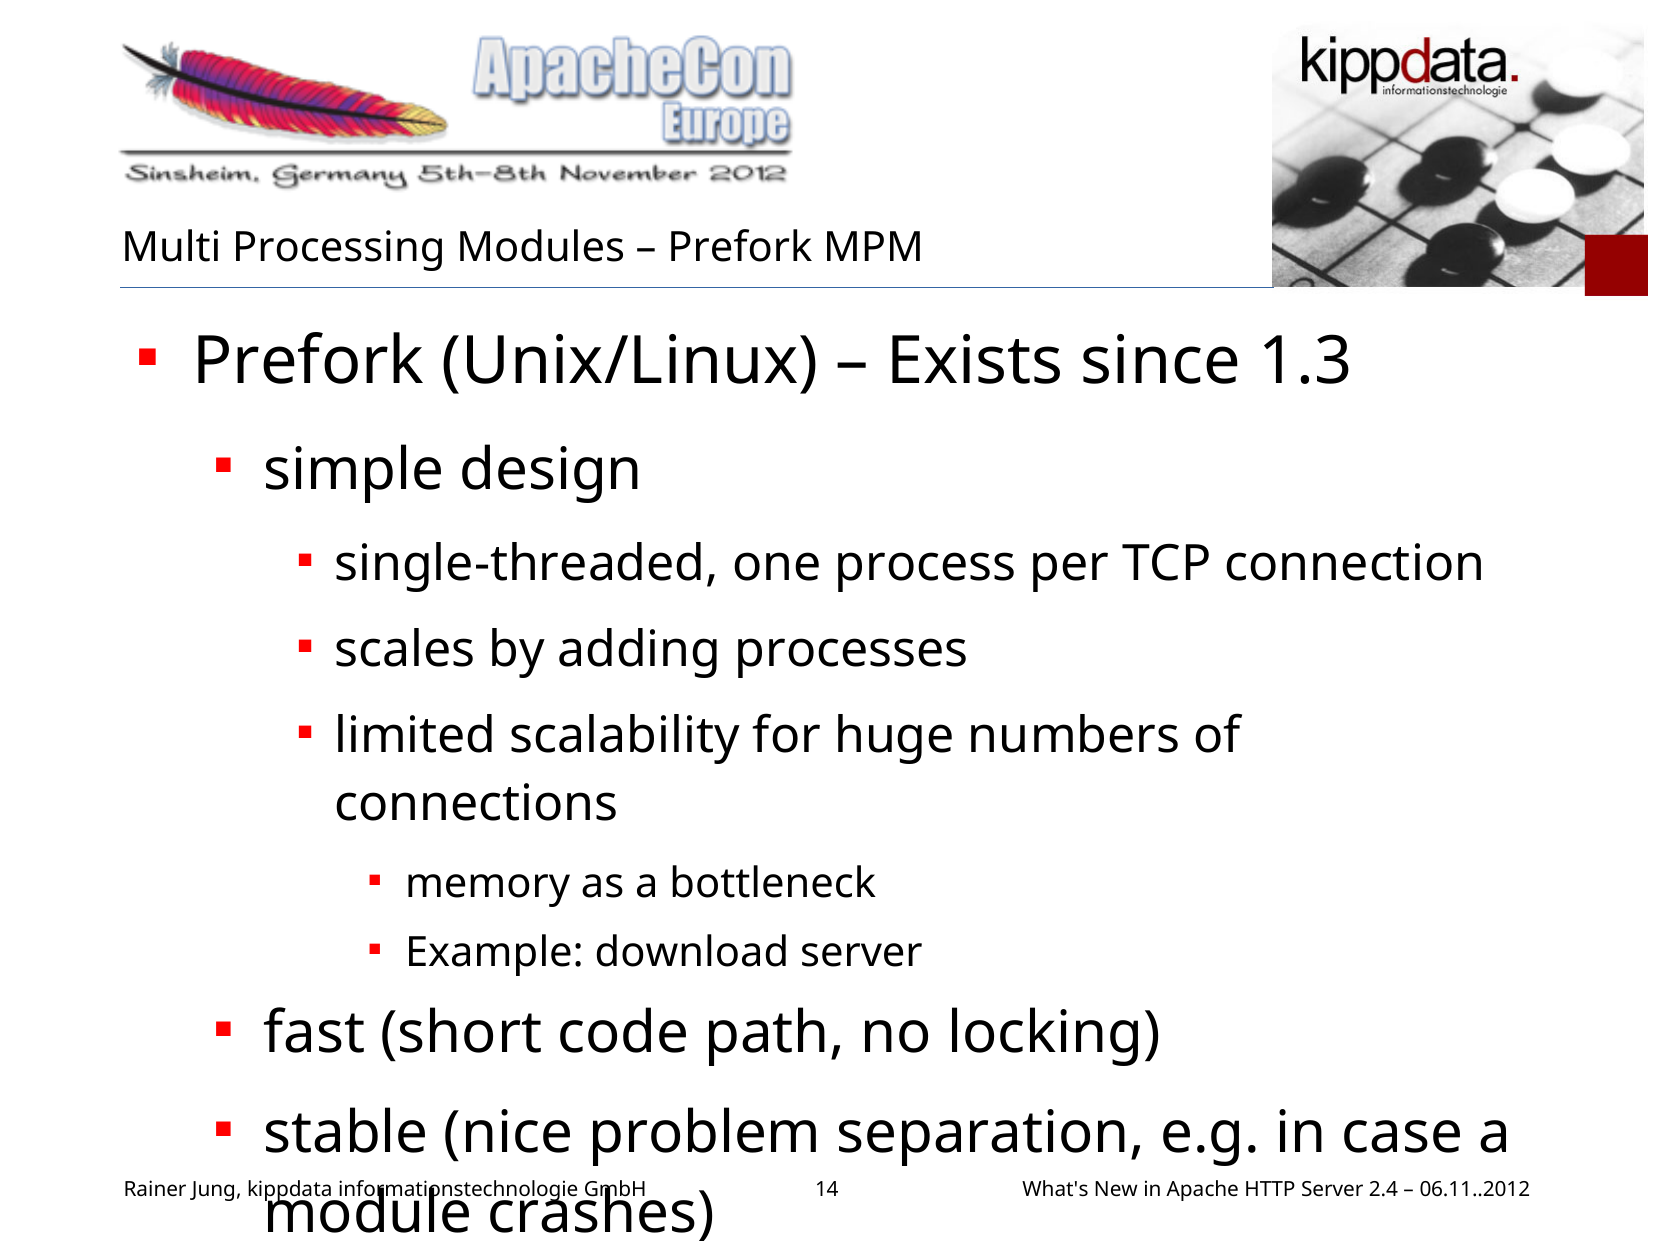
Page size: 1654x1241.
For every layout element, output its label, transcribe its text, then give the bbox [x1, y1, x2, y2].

picture [1272, 5, 1648, 302]
title Multi Processing Modules – Prefork MPM [121, 204, 1242, 286]
picture [113, 32, 797, 195]
list Prefork (Unix/Linux) – Exists since 1.3 simple design single-threaded, one process per TCP connection scales by adding processes limited scalability for huge numbers of connections memory as a bottleneck Example: download server fast (short code path, no locking) stable (nice problem separation, e.g. in case a module crashes) good choice for modules which are not thread-safe [121, 312, 1534, 1173]
